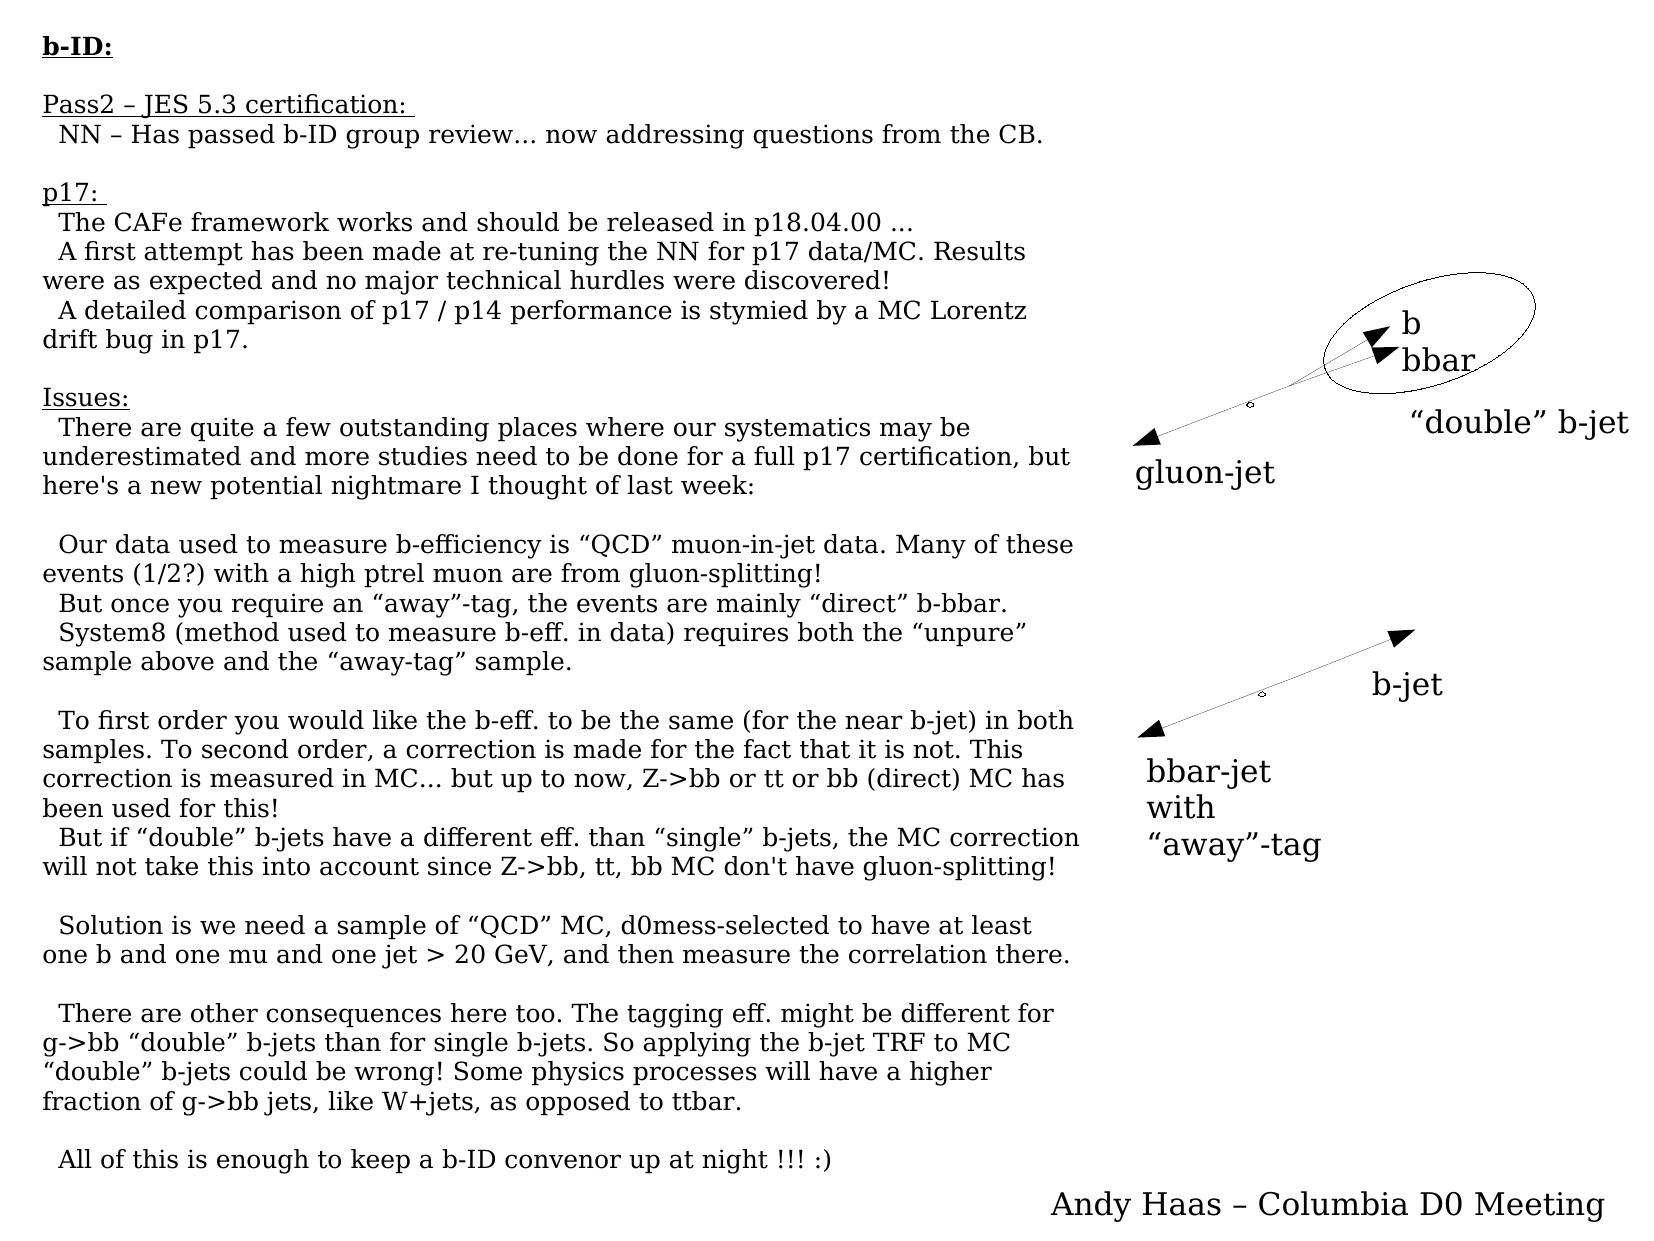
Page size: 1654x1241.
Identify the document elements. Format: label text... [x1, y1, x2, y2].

text_box bbar [1401, 342, 1476, 379]
text_box b [1401, 305, 1422, 342]
text_box gluon-jet [1135, 454, 1276, 492]
text_box b-ID: Pass2 – JES 5.3 certification: NN – Has passed b-ID group review... now addressing questions from the CB. p17: The CAFe framework works and should be released in p18.04.00 ... A first attempt has been made at re-tuning the NN for p17 data/MC. Results were as expected and no major technical hurdles were discovered! A detailed comparison of p17 / p14 performance is stymied by a MC Lorentz drift bug in p17. Issues: There are quite a few outstanding places where our systematics may be underestimated and more studies need to be done for a full p17 certification, but here's a new potential nightmare I thought of last week: Our data used to measure b-efficiency is “QCD” muon-in-jet data. Many of these events (1/2?) with a high ptrel muon are from gluon-splitting! But once you require an “away”-tag, the events are mainly “direct” b-bbar. System8 (method used to measure b-eff. in data) requires both the “unpure” sample above and the “away-tag” sample. To first order you would like the b-eff. to be the same (for the near b-jet) in both samples. To second order, a correction is made for the fact that it is not. This correction is measured in MC... but up to now, Z->bb or tt or bb (direct) MC has been used for this! But if “double” b-jets have a different eff. than “single” b-jets, the MC correction will not take this into account since Z->bb, tt, bb MC don't have gluon-splitting! Solution is we need a sample of “QCD” MC, d0mess-selected to have at least one b and one mu and one jet > 20 GeV, and then measure the correlation there. There are other consequences here too. The tagging eff. might be different for g->bb “double” b-jets than for single b-jets. So applying the b-jet TRF to MC “double” b-jets could be wrong! Some physics processes will have a higher fraction of g->bb jets, like W+jets, as opposed to ttbar. All of this is enough to keep a b-ID convenor up at night !!! :) [42, 31, 1085, 1182]
text_box “double” b-jet [1408, 404, 1629, 441]
text_box bbar-jet with “away”-tag [1146, 753, 1323, 863]
text_box b-jet [1371, 666, 1443, 703]
